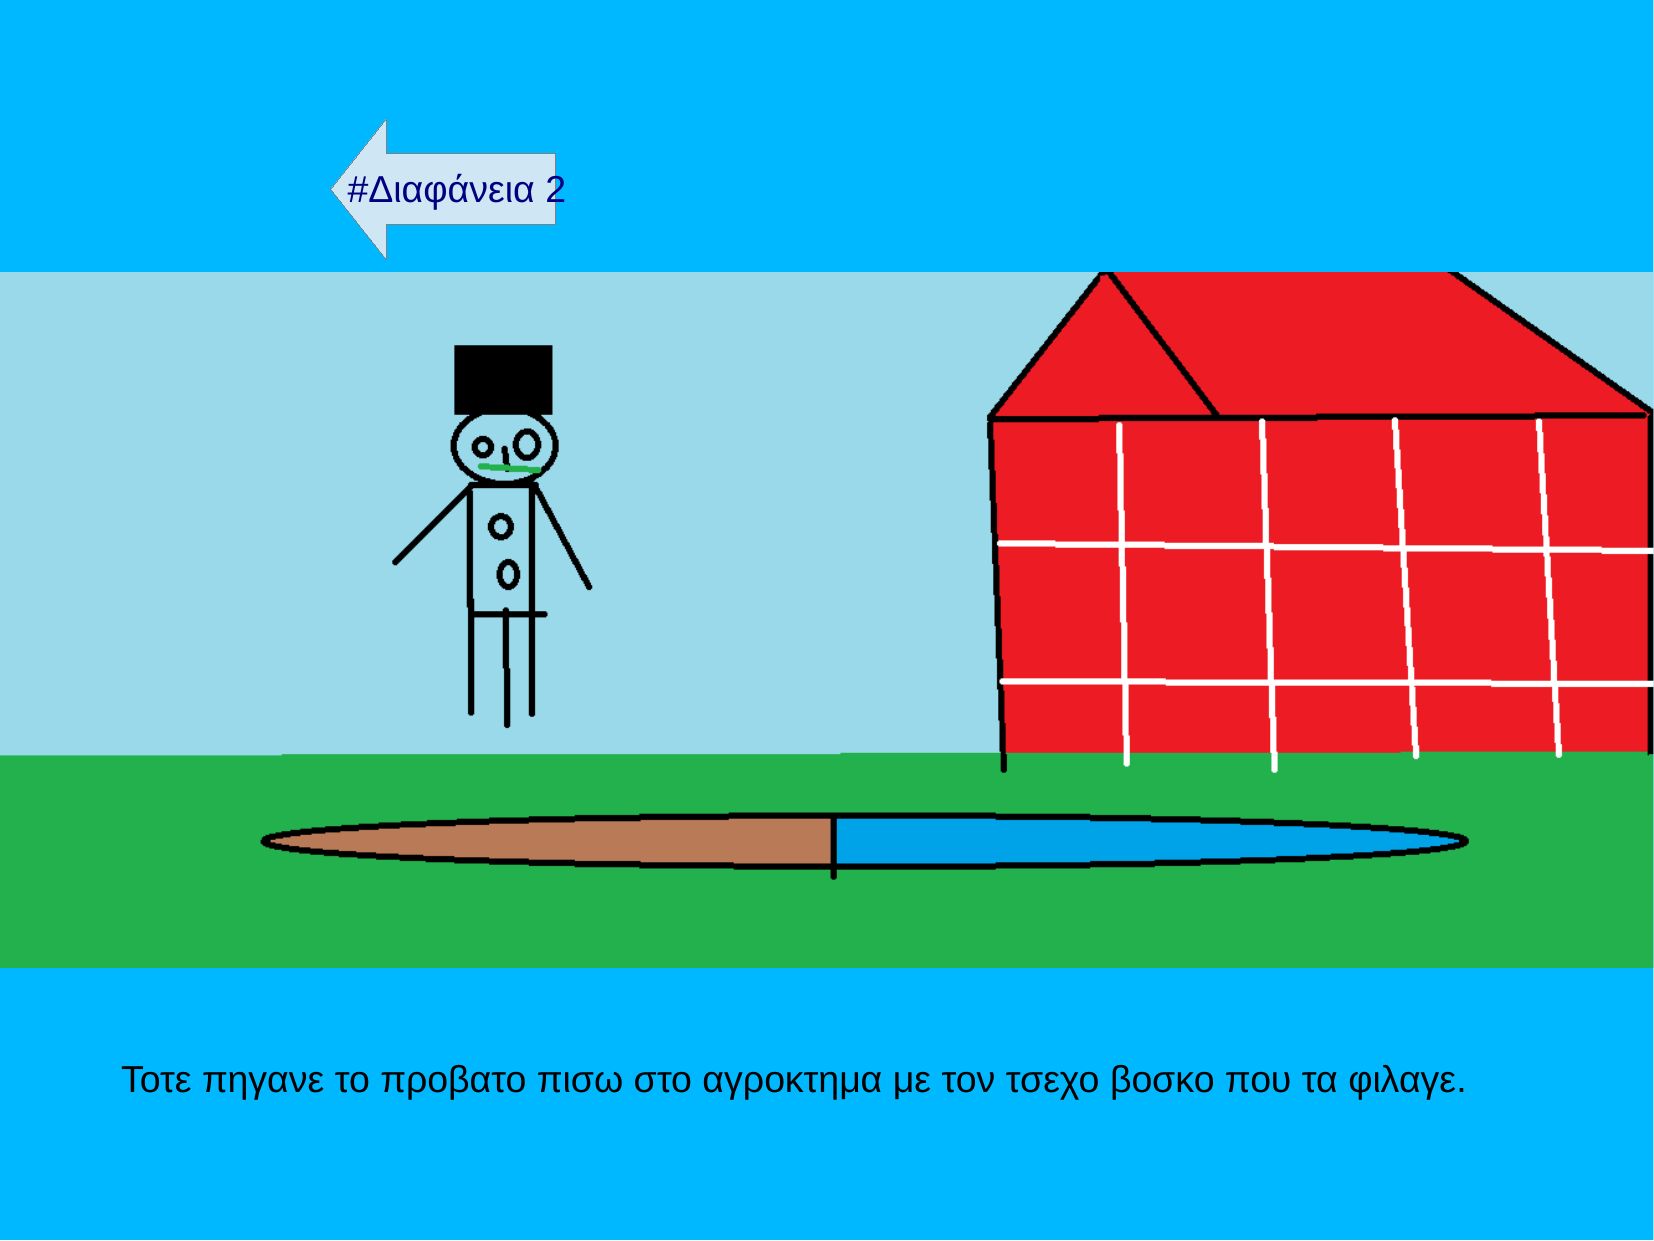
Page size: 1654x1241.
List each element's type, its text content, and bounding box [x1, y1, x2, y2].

text_box #Διαφάνεια 2 [330, 118, 556, 260]
text_box Τοτε πηγανε το προβατο πισω στο αγροκτημα με τον τσεχο βοσκο που τα φιλαγε. [106, 1051, 1483, 1109]
picture [0, 273, 1654, 967]
